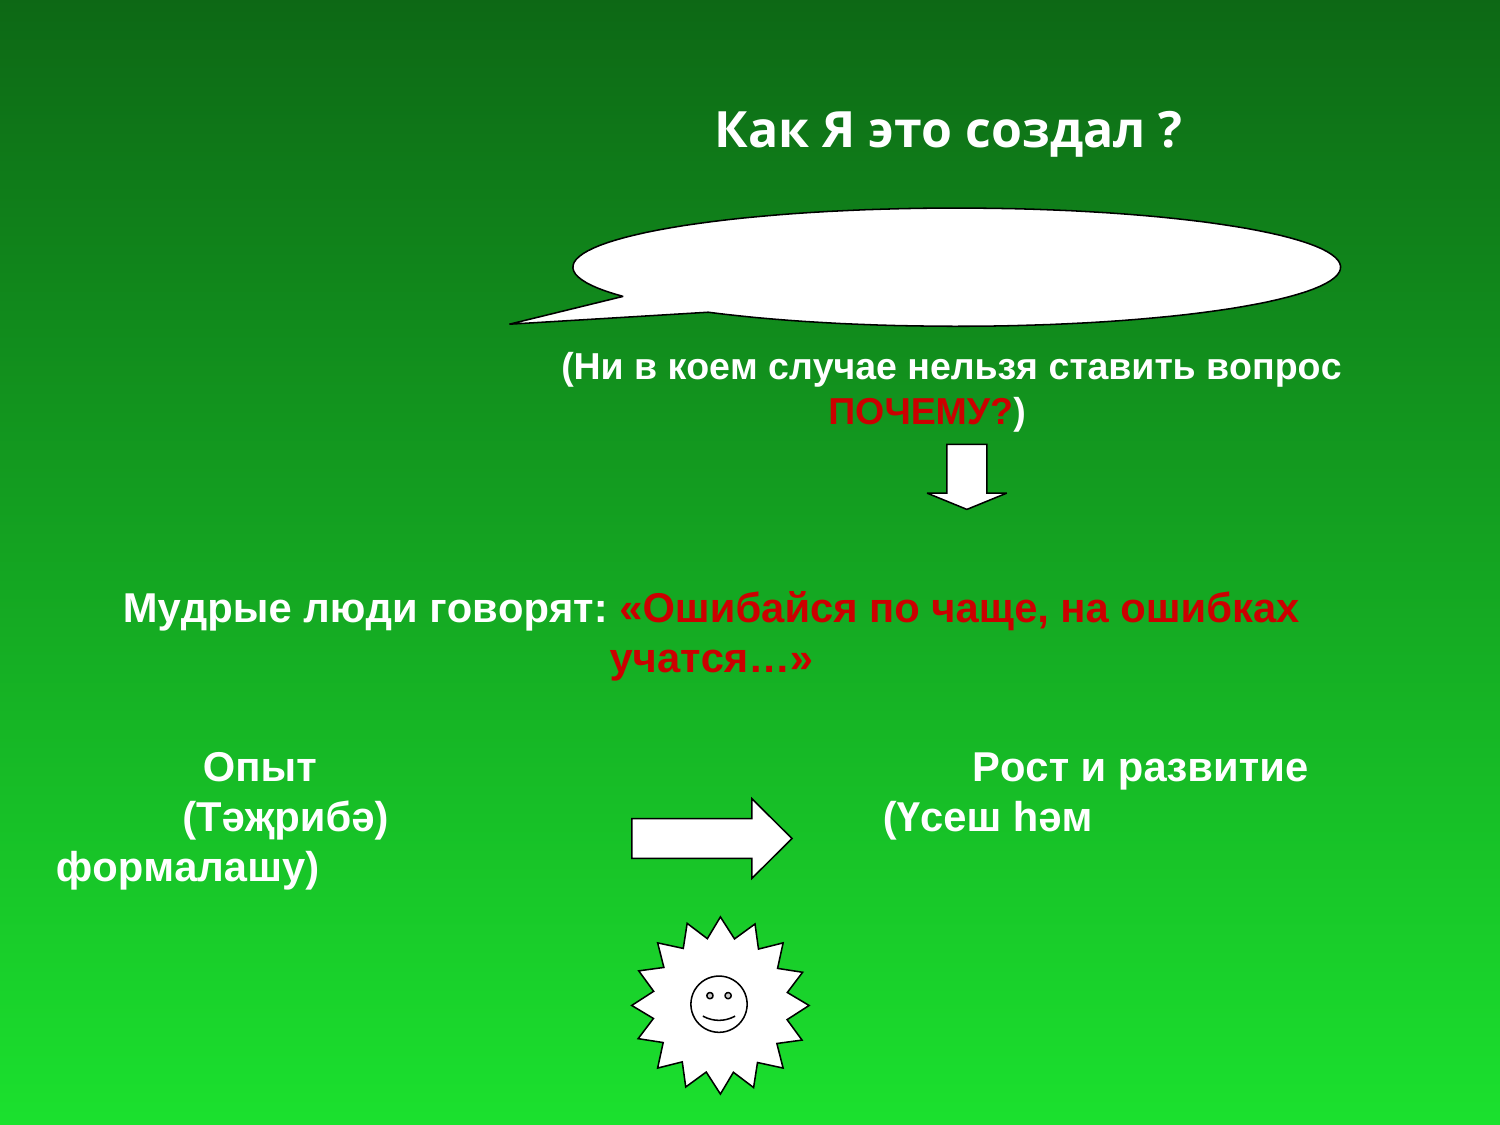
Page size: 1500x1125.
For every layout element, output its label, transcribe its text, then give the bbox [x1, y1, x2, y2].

text_box (Ни в коем случае нельзя ставить вопрос ПОЧЕМУ?) [395, 244, 1459, 485]
text_box [631, 948, 810, 1095]
text_box Мудрые люди говорят: «Ошибайся по чаще, на ошибках учатся…» [41, 483, 1382, 596]
text_box Как Я это создал ? [631, 90, 1238, 166]
text_box [603, 208, 1310, 244]
text_box Опыт Рост и развитие (Тәҗрибә) (Үсеш һәм формалашу) [41, 596, 1382, 948]
